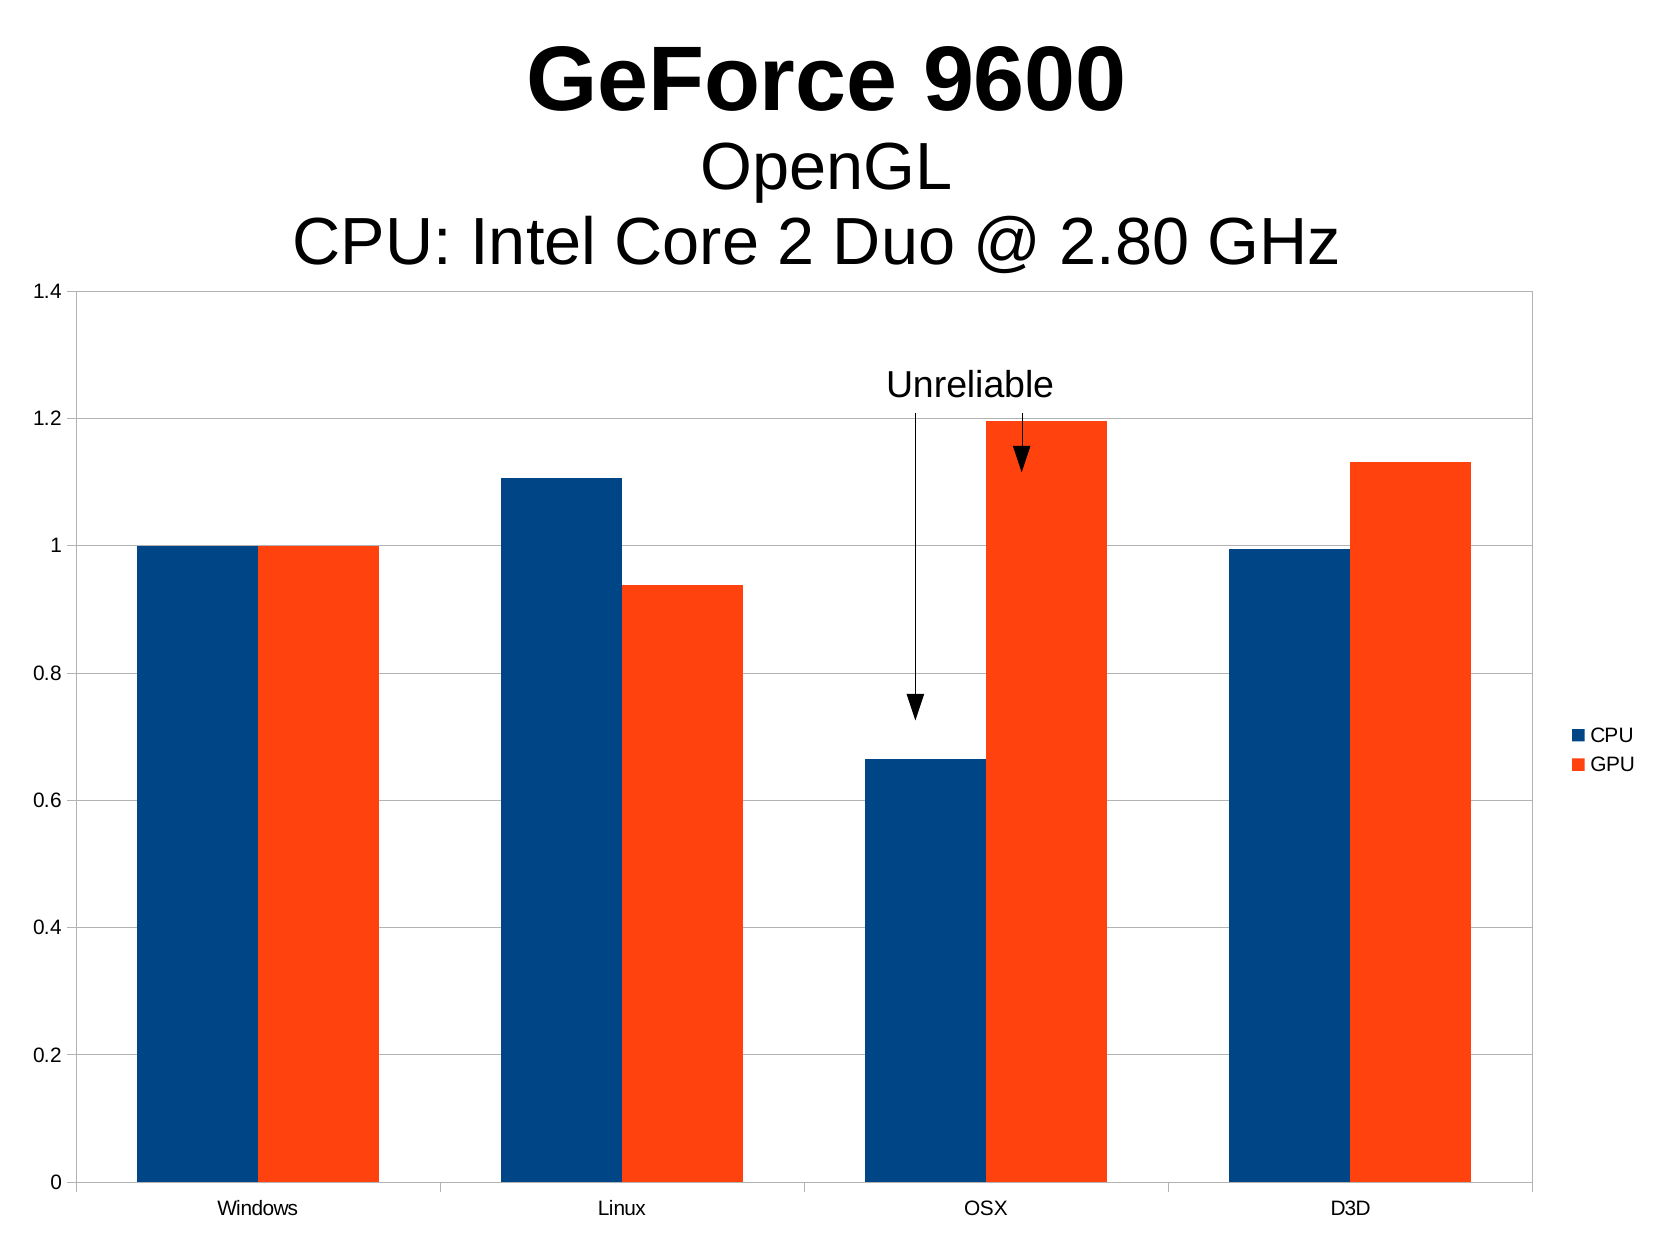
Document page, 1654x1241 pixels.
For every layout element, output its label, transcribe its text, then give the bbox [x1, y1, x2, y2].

text_box Unreliable [871, 356, 1070, 414]
chart [0, 259, 1654, 1241]
title GeForce 9600 OpenGL CPU: Intel Core 2 Duo @ 2.80 GHz [82, 27, 1571, 259]
